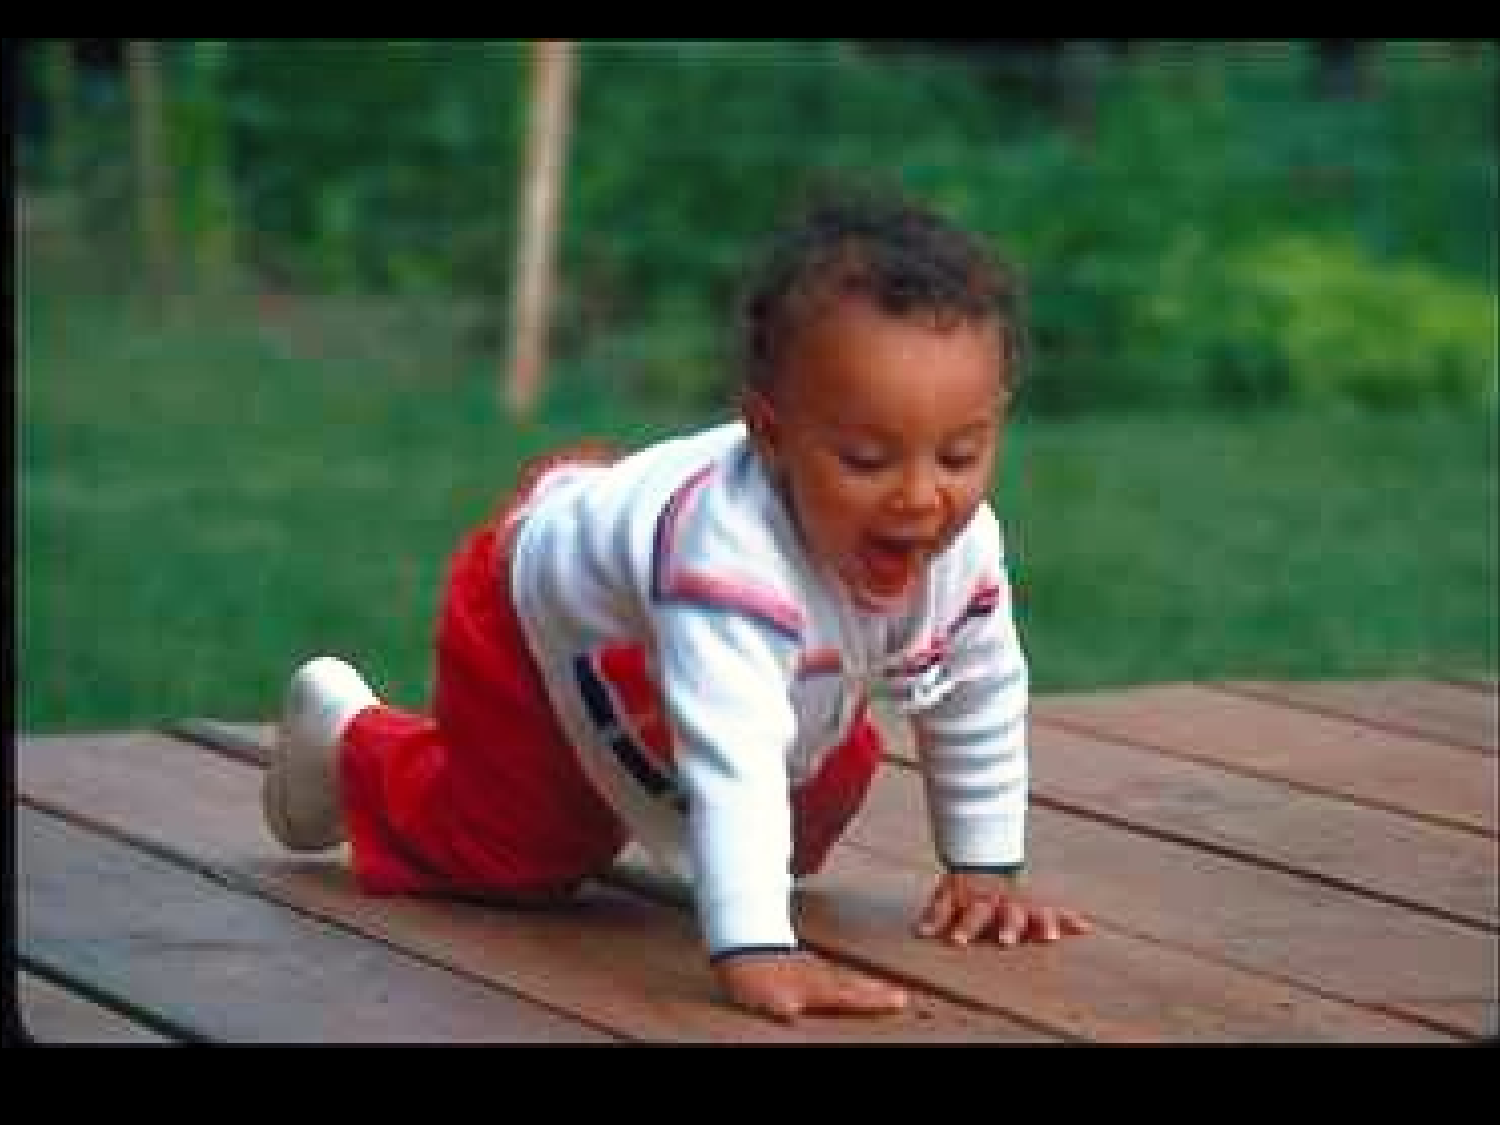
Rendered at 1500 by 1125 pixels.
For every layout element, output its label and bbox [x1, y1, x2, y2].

picture [2, 38, 1500, 1048]
